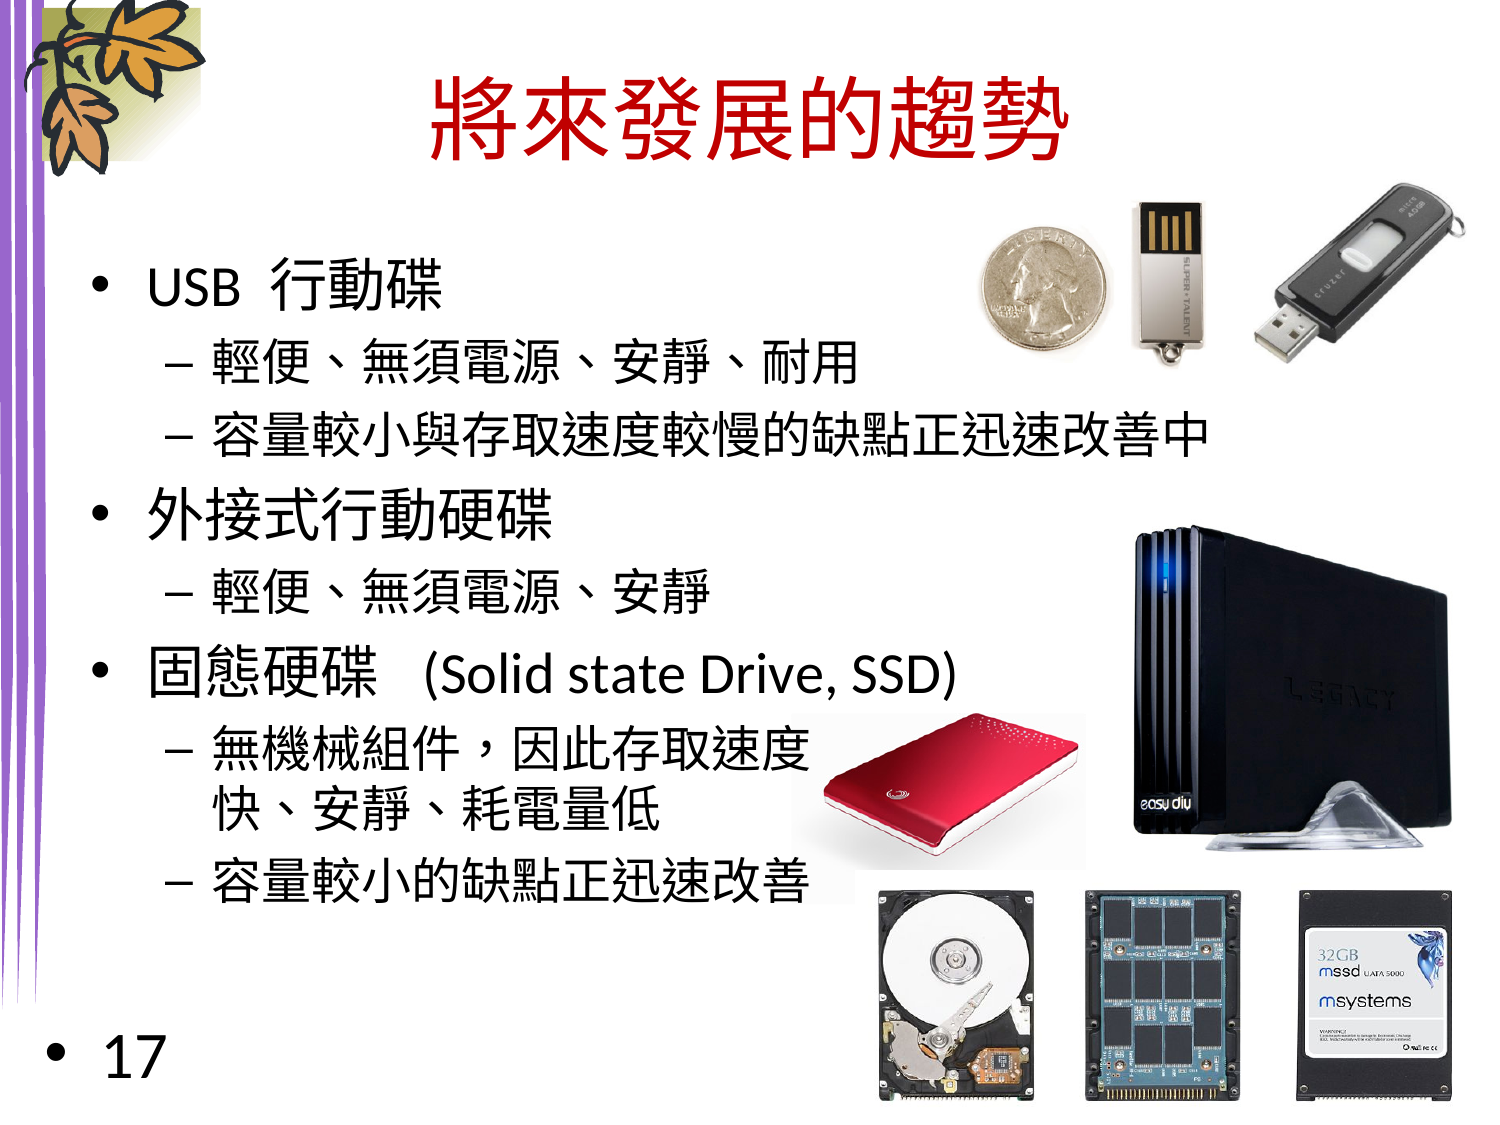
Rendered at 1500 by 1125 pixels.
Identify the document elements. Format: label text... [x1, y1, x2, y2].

picture [972, 199, 1208, 372]
list USB 行動碟 輕便、無須電源、安靜、耐用 容量較小與存取速度較慢的缺點正迅速改善中 外接式行動硬碟 輕便、無須電源、安靜 固態硬碟 (Solid state Drive, SSD) 無機械組件，因此存取速度 快、安靜、耗電量低 容量較小的缺點正迅速改善 [75, 240, 1426, 984]
picture [855, 480, 1500, 1125]
title 將來發展的趨勢 [75, 23, 1426, 211]
picture [1253, 179, 1467, 364]
